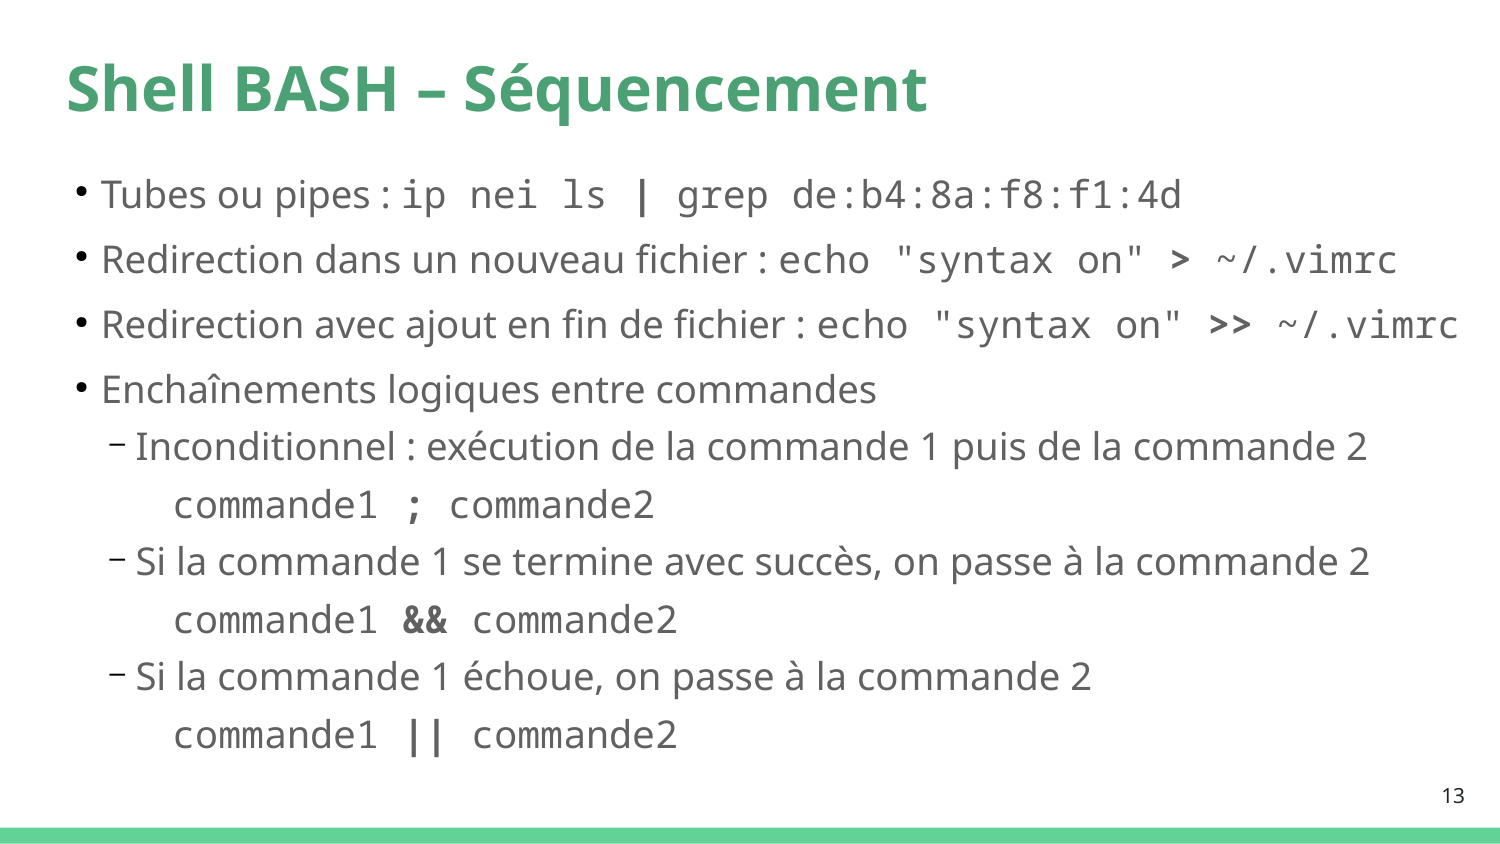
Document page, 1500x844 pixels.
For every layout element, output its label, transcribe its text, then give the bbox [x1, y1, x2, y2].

slide_number <numéro> [1389, 764, 1480, 830]
title Shell BASH – Séquencement [51, 23, 1449, 117]
list Tubes ou pipes : ip nei ls | grep de:b4:8a:f8:f1:4d Redirection dans un nouveau fichier : echo "syntax on" > ~/.vimrc Redirection avec ajout en fin de fichier : echo "syntax on" >> ~/.vimrc Enchaînements logiques entre commandes Inconditionnel : exécution de la commande 1 puis de la commande 2 commande1 ; commande2 Si la commande 1 se termine avec succès, on passe à la commande 2 commande1 && commande2 Si la commande 1 échoue, on passe à la commande 2 commande1 || commande2 [51, 147, 1477, 798]
